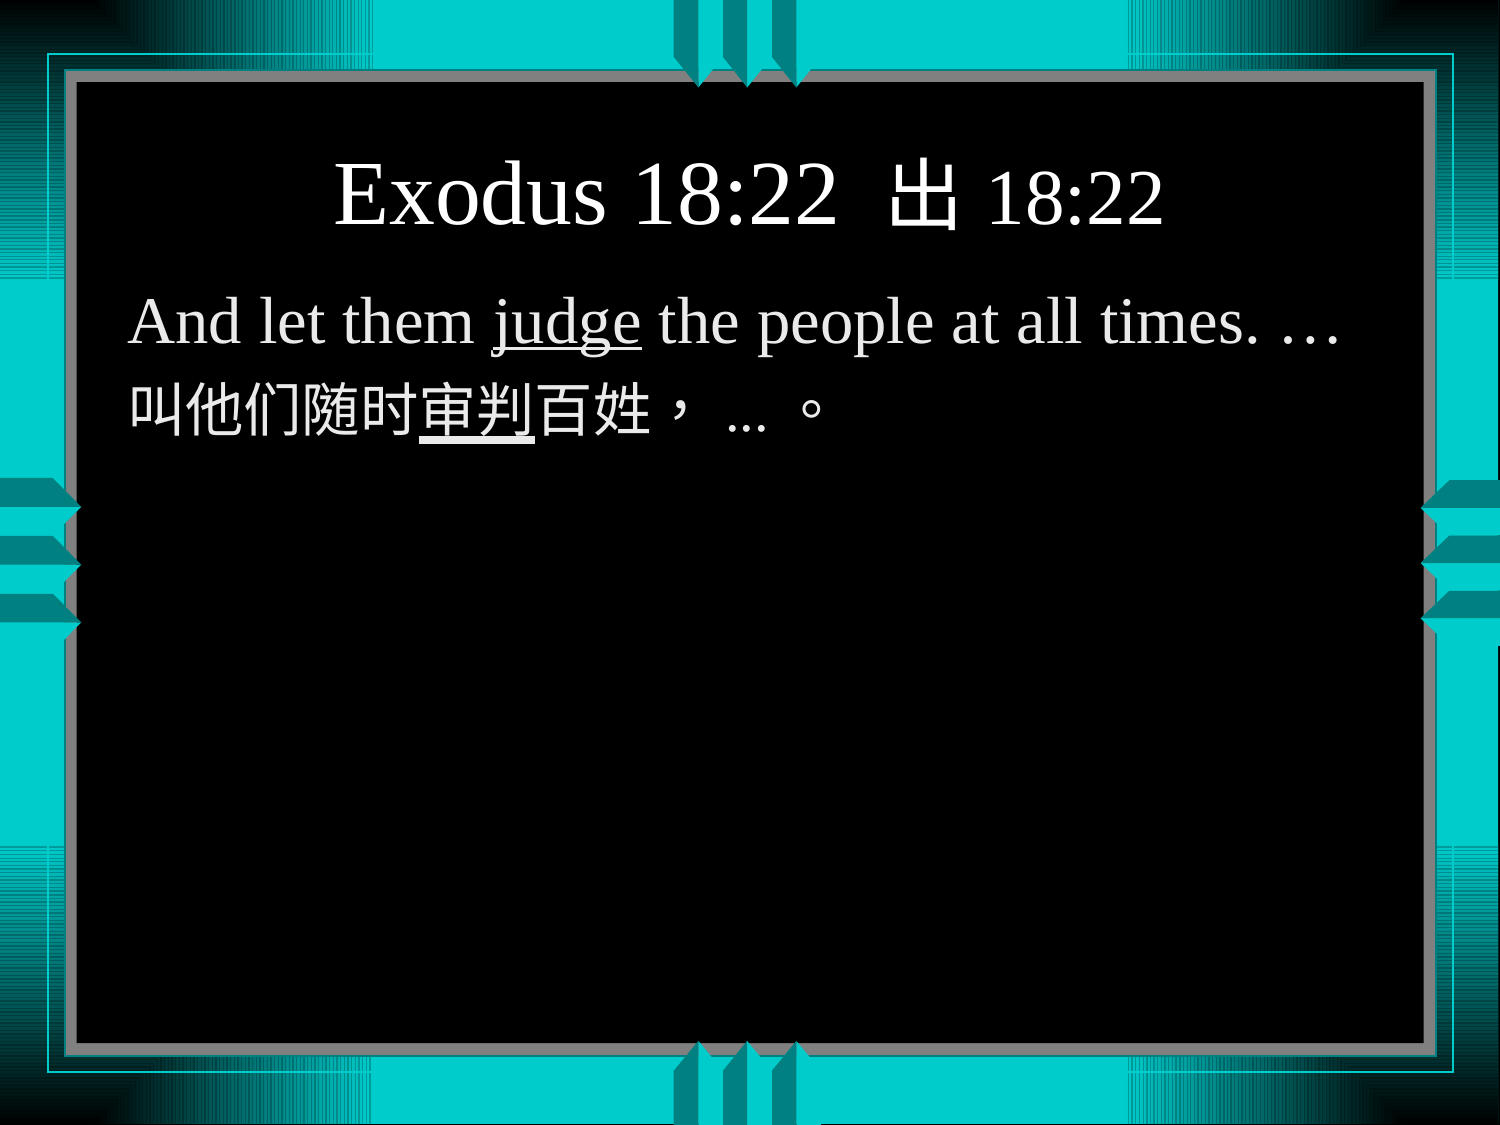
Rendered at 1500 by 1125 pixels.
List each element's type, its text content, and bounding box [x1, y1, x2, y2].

text_box And let them judge the people at all times. … 叫他们随时审判百姓，...。 [112, 276, 1437, 581]
title Exodus 18:22 出18:22 [112, 99, 1388, 276]
